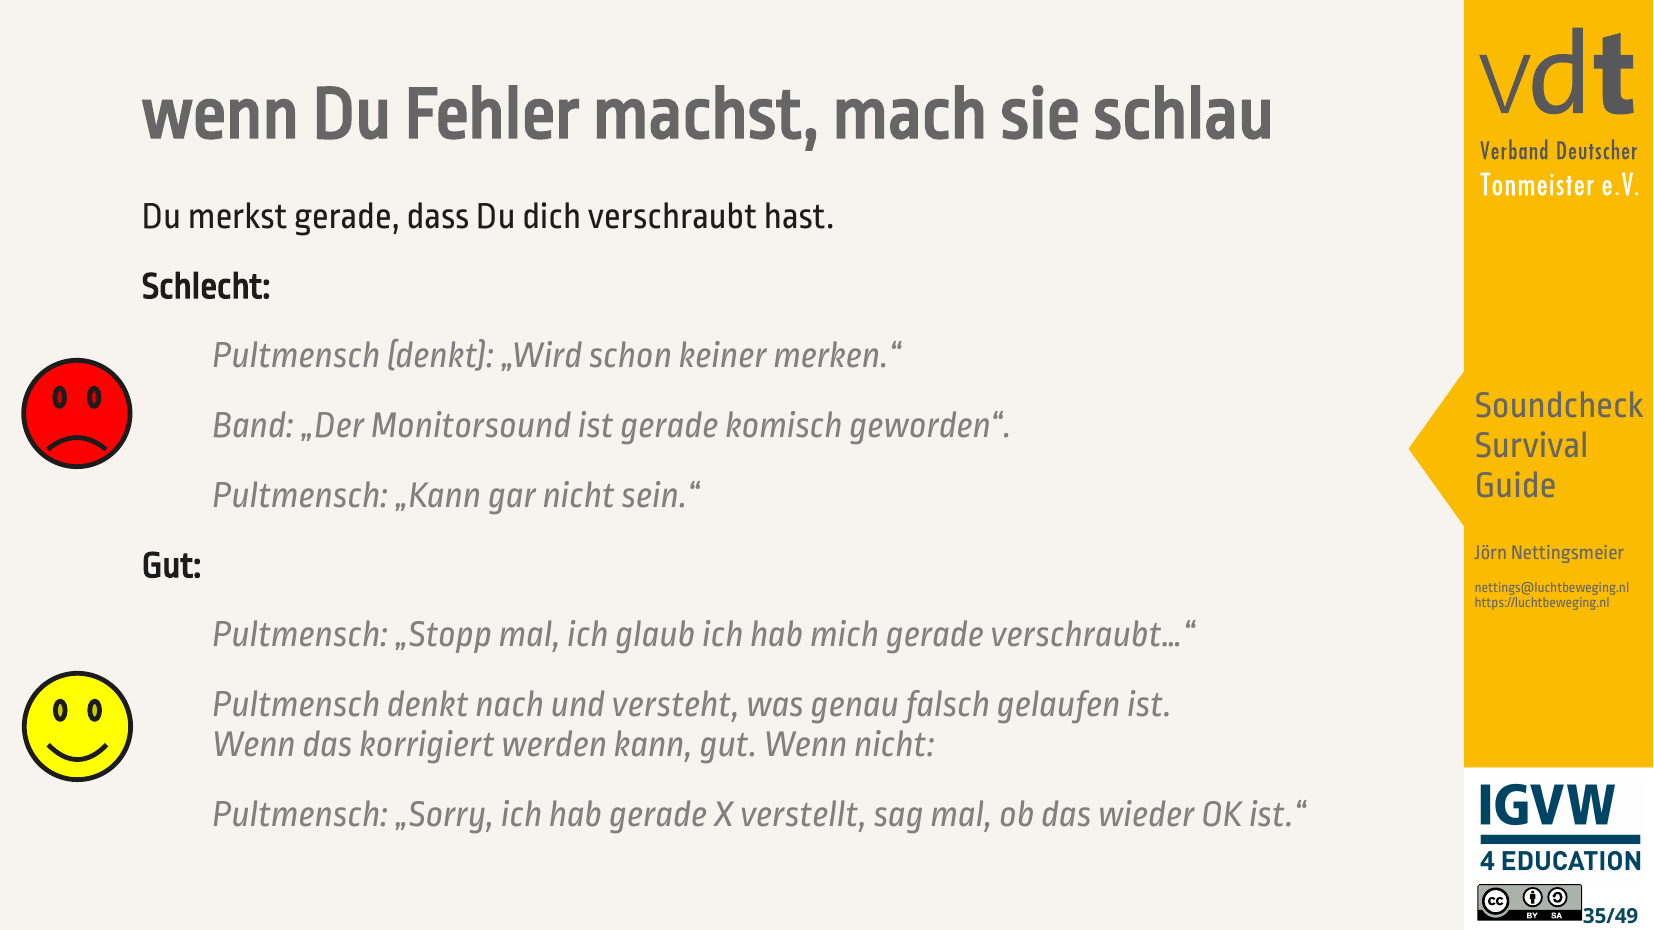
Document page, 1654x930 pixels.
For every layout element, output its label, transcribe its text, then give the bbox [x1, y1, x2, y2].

text_box [23, 360, 131, 467]
picture [1477, 780, 1646, 882]
list Du merkst gerade, dass Du dich verschraubt hast. Schlecht: Pultmensch (denkt): „Wird schon keiner merken.“ Band: „Der Monitorsound ist gerade komisch geworden“. Pultmensch: „Kann gar nicht sein.“ Gut: Pultmensch: „Stopp mal, ich glaub ich hab mich gerade verschraubt…“ Pultmensch denkt nach und versteht, was genau falsch gelaufen ist. Wenn das korrigiert werden kann, gut. Wenn nicht: Pultmensch: „Sorry, ich hab gerade X verstellt, sag mal, ob das wieder OK ist.“ [141, 196, 1394, 930]
title wenn Du Fehler machst, mach sie schlau [82, 37, 1335, 193]
text_box [24, 673, 131, 780]
